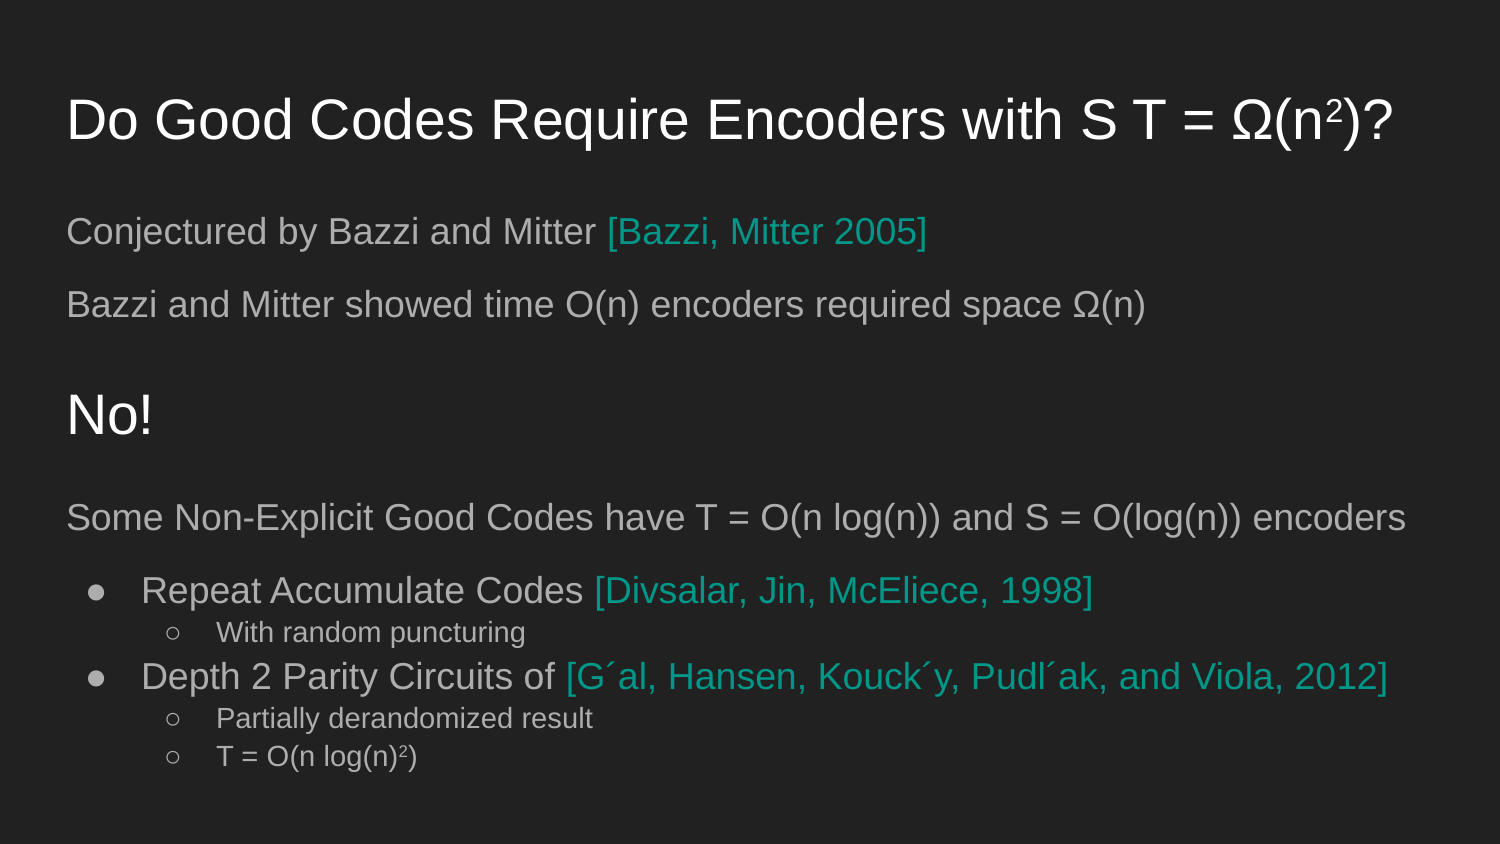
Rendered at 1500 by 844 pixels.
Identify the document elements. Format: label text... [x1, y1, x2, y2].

title No! [51, 367, 1449, 462]
title Do Good Codes Require Encoders with S T = Ω(n2)? [51, 72, 1449, 167]
list Conjectured by Bazzi and Mitter [Bazzi, Mitter 2005] Bazzi and Mitter showed time O(n) encoders required space Ω(n) [51, 189, 1449, 355]
list Some Non-Explicit Good Codes have T = O(n log(n)) and S = O(log(n)) encoders Repeat Accumulate Codes [Divsalar, Jin, McEliece, 1998] With random puncturing Depth 2 Parity Circuits of [G´al, Hansen, Kouck´y, Pudl´ak, and Viola, 2012] Partially derandomized result T = O(n log(n)2) [51, 475, 1449, 820]
